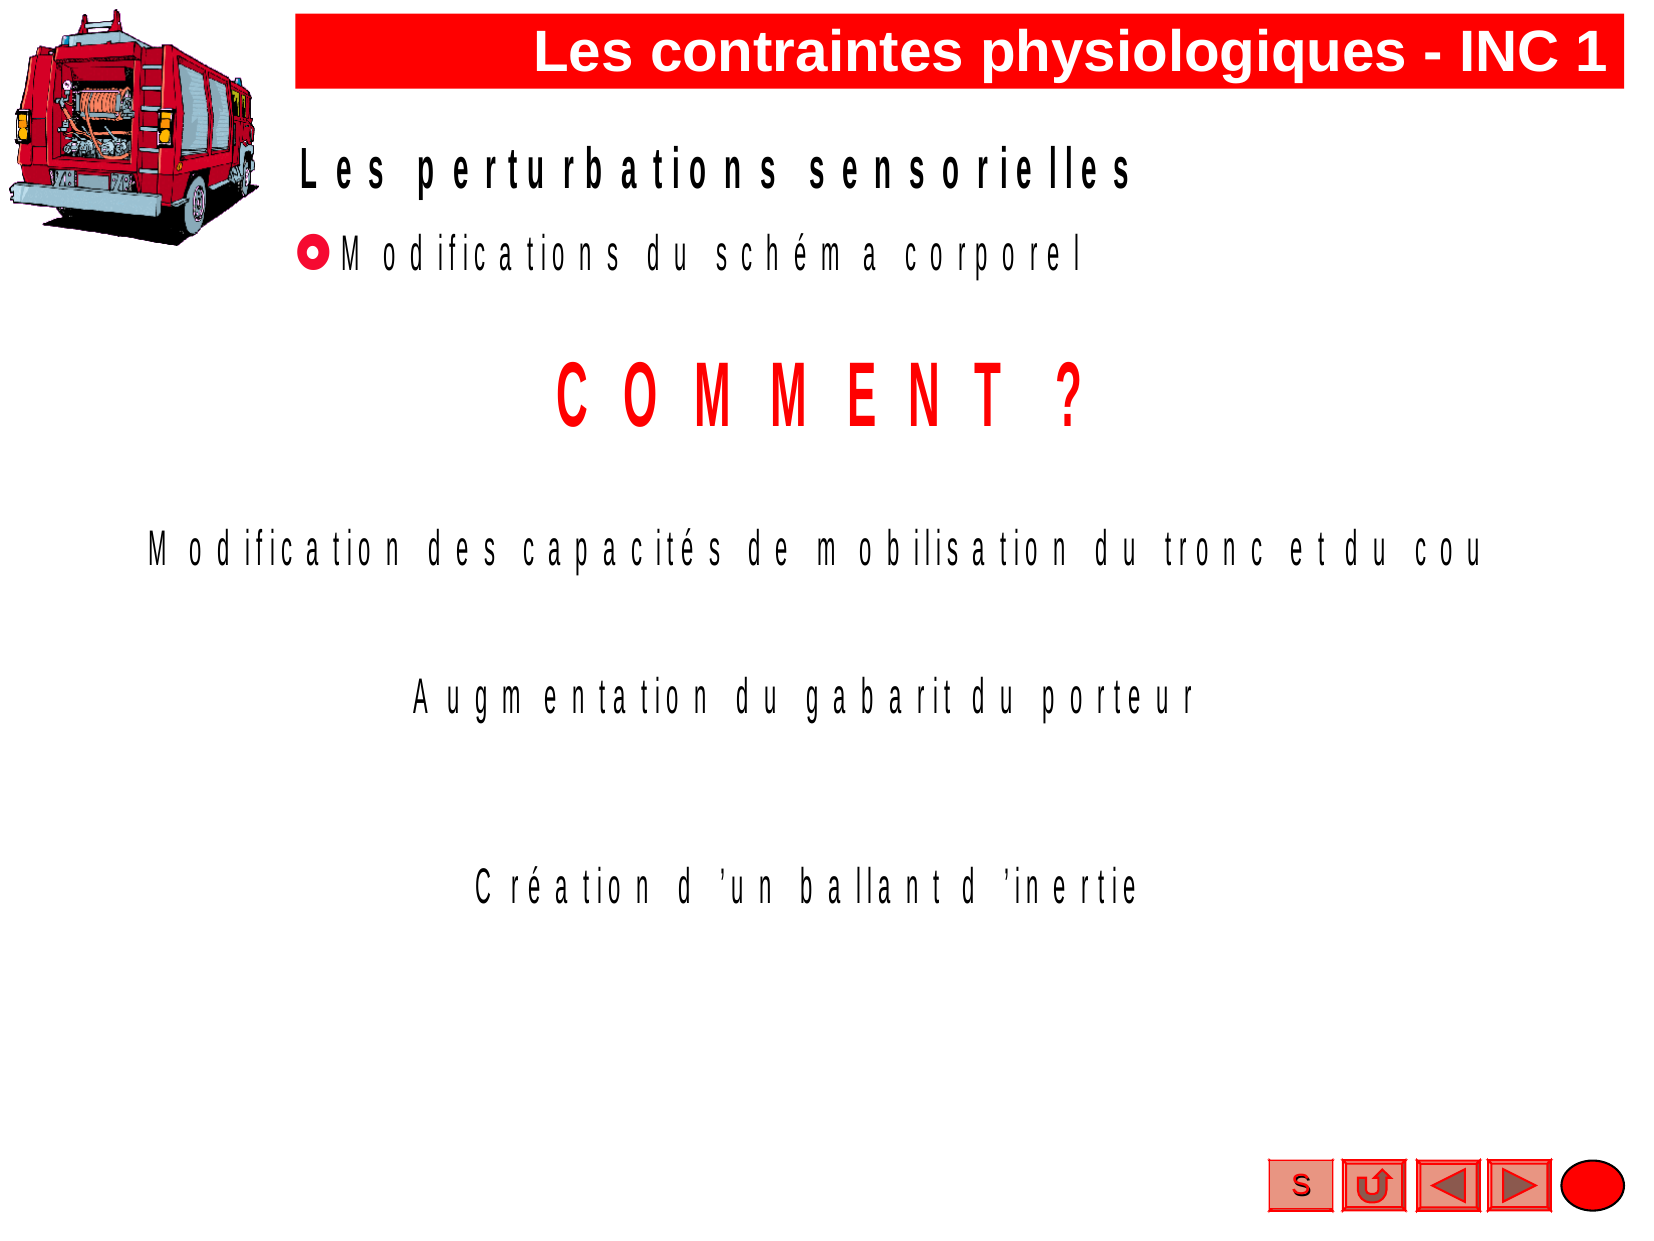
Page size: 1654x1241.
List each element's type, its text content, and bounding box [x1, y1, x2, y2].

text_box Les contraintes physiologiques - INC 1 [295, 13, 1625, 89]
picture [118, 113, 1527, 607]
text_box [1561, 1160, 1625, 1211]
picture [383, 649, 1231, 755]
picture [445, 840, 1182, 945]
picture [8, 8, 260, 246]
